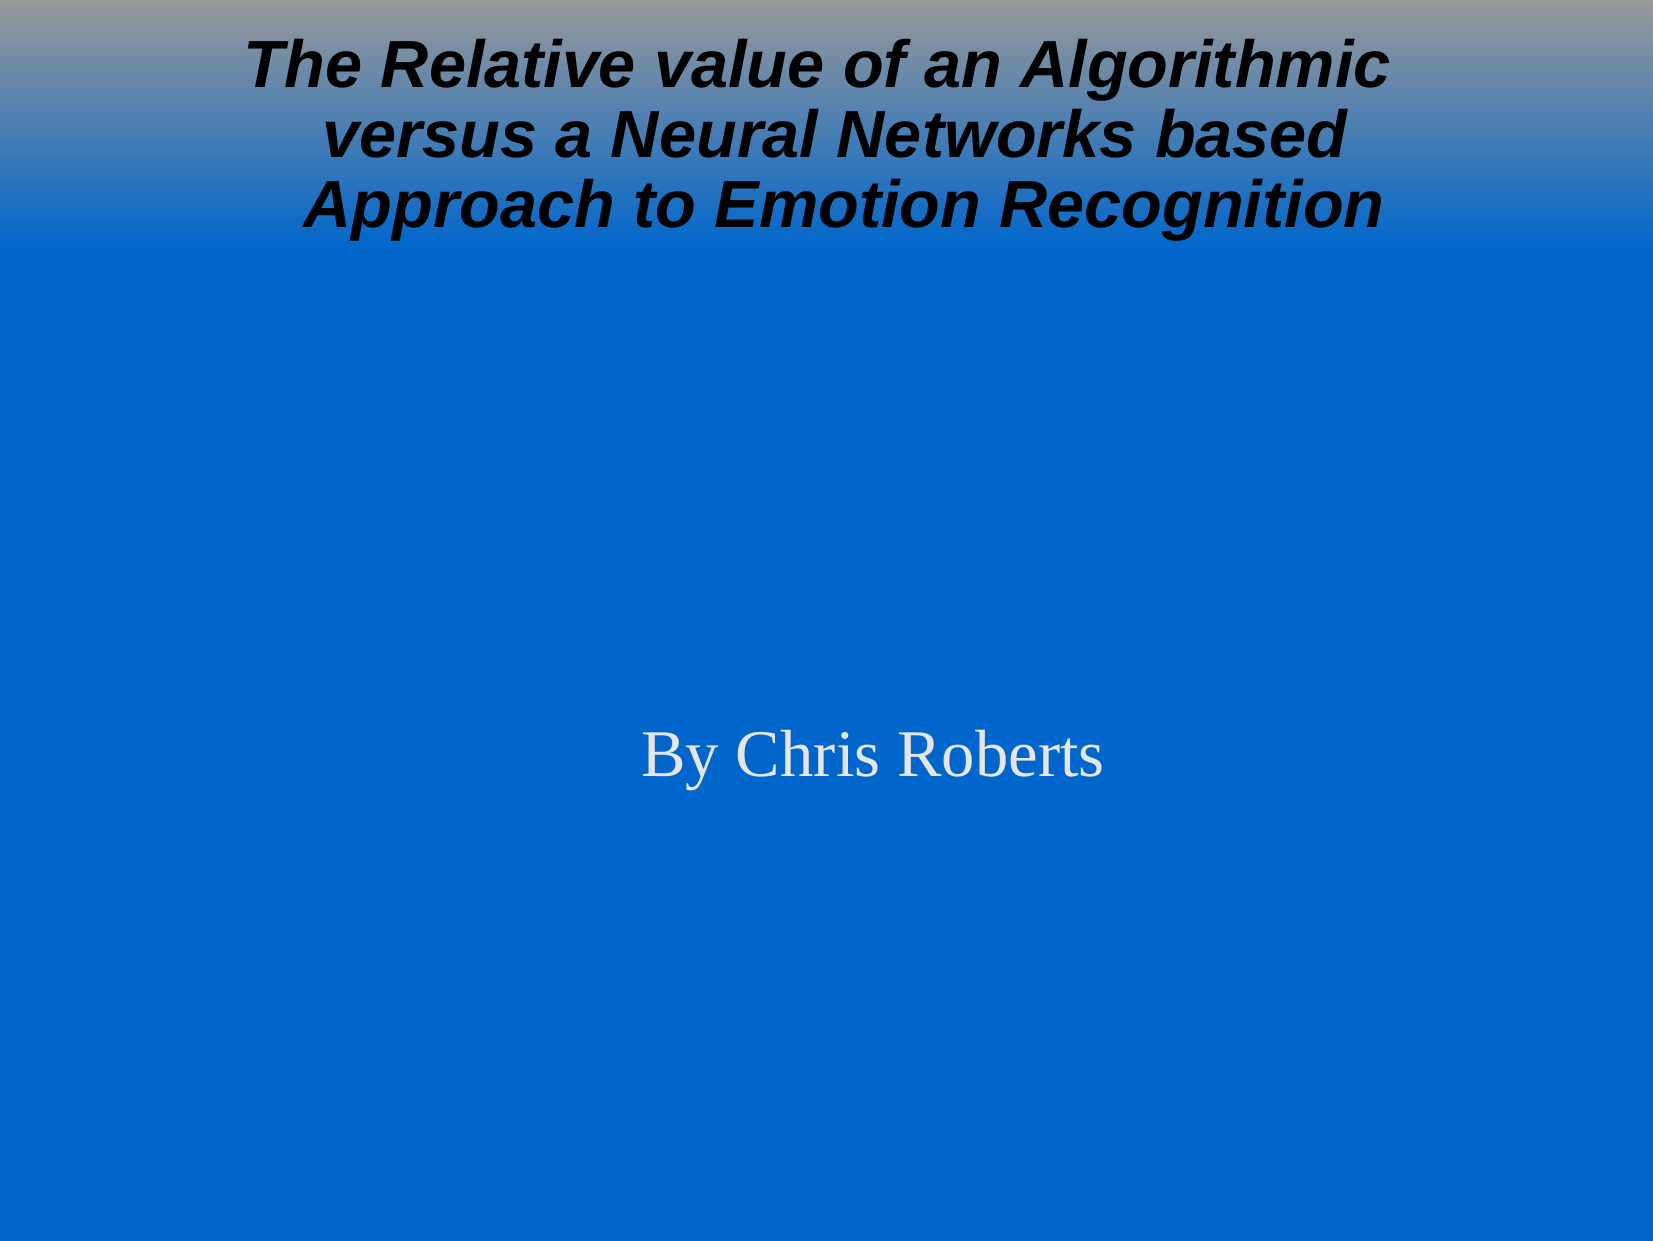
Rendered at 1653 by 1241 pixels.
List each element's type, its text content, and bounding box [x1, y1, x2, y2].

title The Relative value of an Algorithmic versus a Neural Networks based Approach to Emotion Recognition [121, 16, 1534, 333]
subtitle By Chris Roberts [178, 364, 1569, 1147]
text_box [0, 0, 1653, 250]
